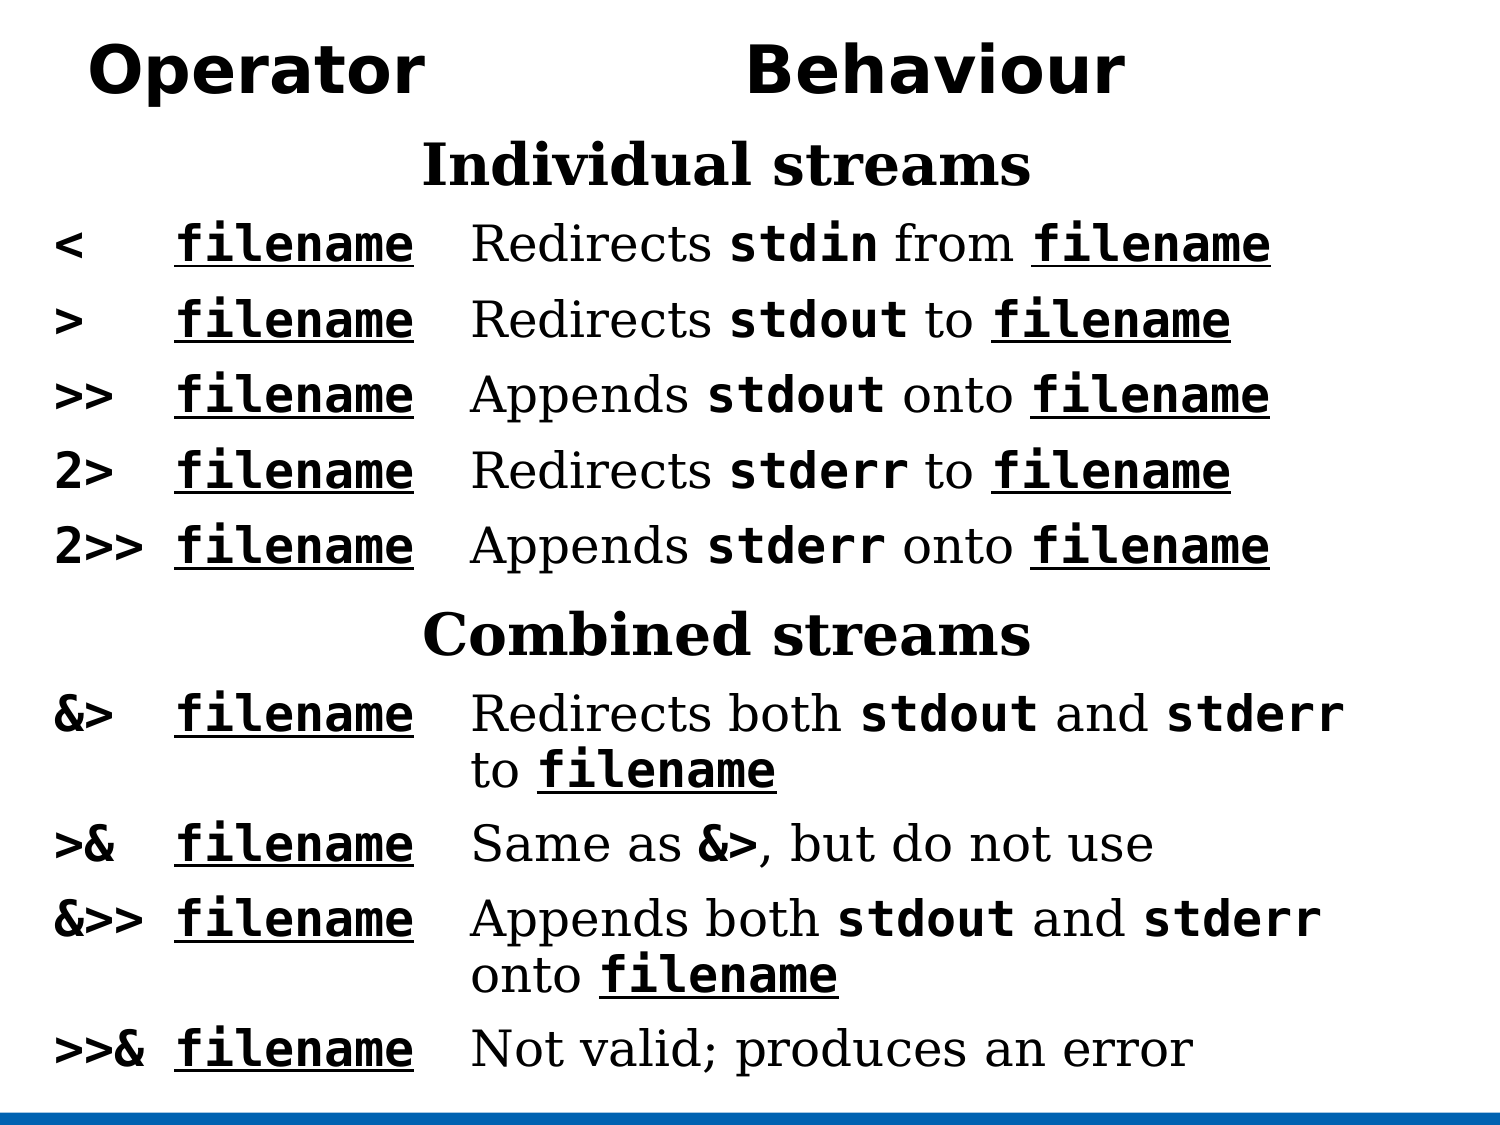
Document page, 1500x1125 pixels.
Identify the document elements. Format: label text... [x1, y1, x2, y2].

table_cell Not valid; produces an error [465, 1010, 1406, 1085]
table_header Behaviour [465, 13, 1406, 113]
table_cell >& filename [48, 805, 465, 880]
table_cell < filename [48, 205, 465, 281]
table_cell &> filename [48, 675, 465, 805]
table_cell >> filename [48, 356, 465, 432]
table_cell Same as &>, but do not use [465, 805, 1406, 880]
table_cell >>& filename [48, 1010, 465, 1085]
table_cell Redirects stdin from filename [465, 205, 1406, 281]
table_cell &>> filename [48, 880, 465, 1010]
table_cell Individual streams [48, 113, 1406, 205]
table_cell 2> filename [48, 432, 465, 507]
table_cell 2>> filename [48, 507, 465, 583]
table_cell Appends stdout onto filename [465, 356, 1406, 432]
table_cell Appends both stdout and stderr onto filename [465, 880, 1406, 1010]
table_cell Appends stderr onto filename [465, 507, 1406, 583]
table_cell Redirects stderr to filename [465, 432, 1406, 507]
table_cell > filename [48, 281, 465, 356]
table_header Operator [48, 13, 465, 113]
table_cell Redirects both stdout and stderr to filename [465, 675, 1406, 805]
table_cell Redirects stdout to filename [465, 281, 1406, 356]
table_cell Combined streams [48, 583, 1406, 675]
